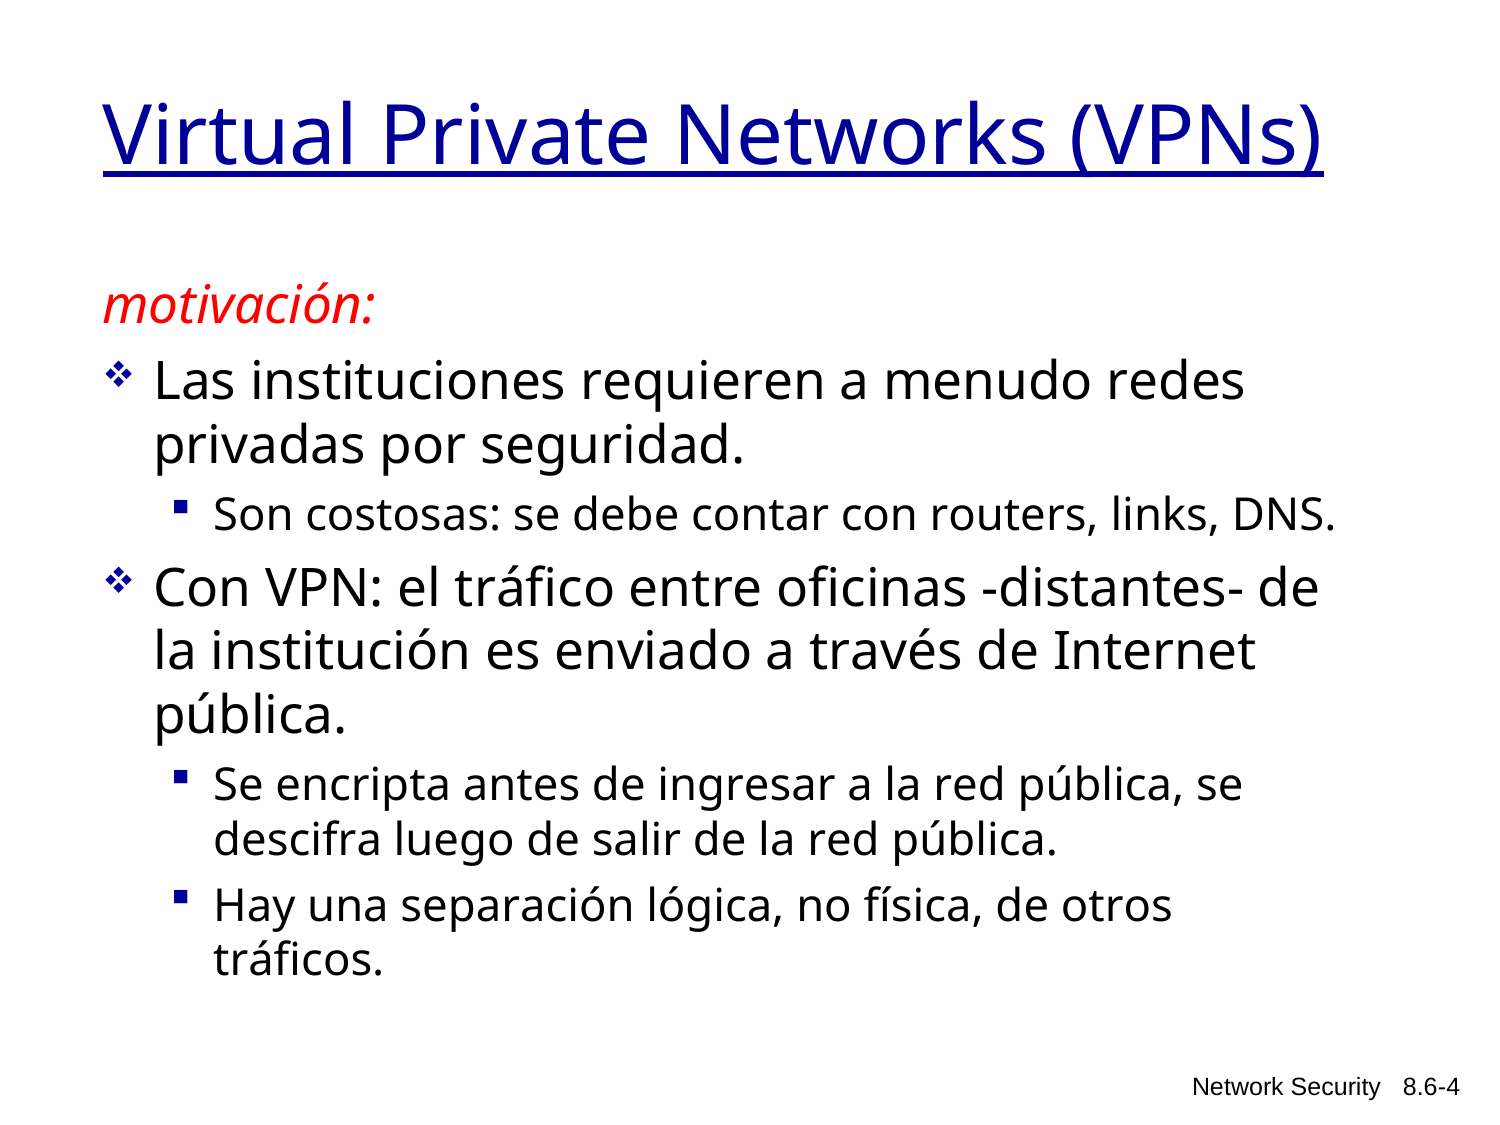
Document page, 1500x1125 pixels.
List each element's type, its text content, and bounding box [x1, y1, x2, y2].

text_box Network Security [762, 1062, 1397, 1114]
list motivación: Las instituciones requieren a menudo redes privadas por seguridad. Son costosas: se debe contar con routers, links, DNS. Con VPN: el tráfico entre oficinas -distantes- de la institución es enviado a través de Internet pública. Se encripta antes de ingresar a la red pública, se descifra luego de salir de la red pública. Hay una separación lógica, no física, de otros tráficos. [87, 262, 1363, 1026]
title Virtual Private Networks (VPNs) [87, 37, 1447, 225]
